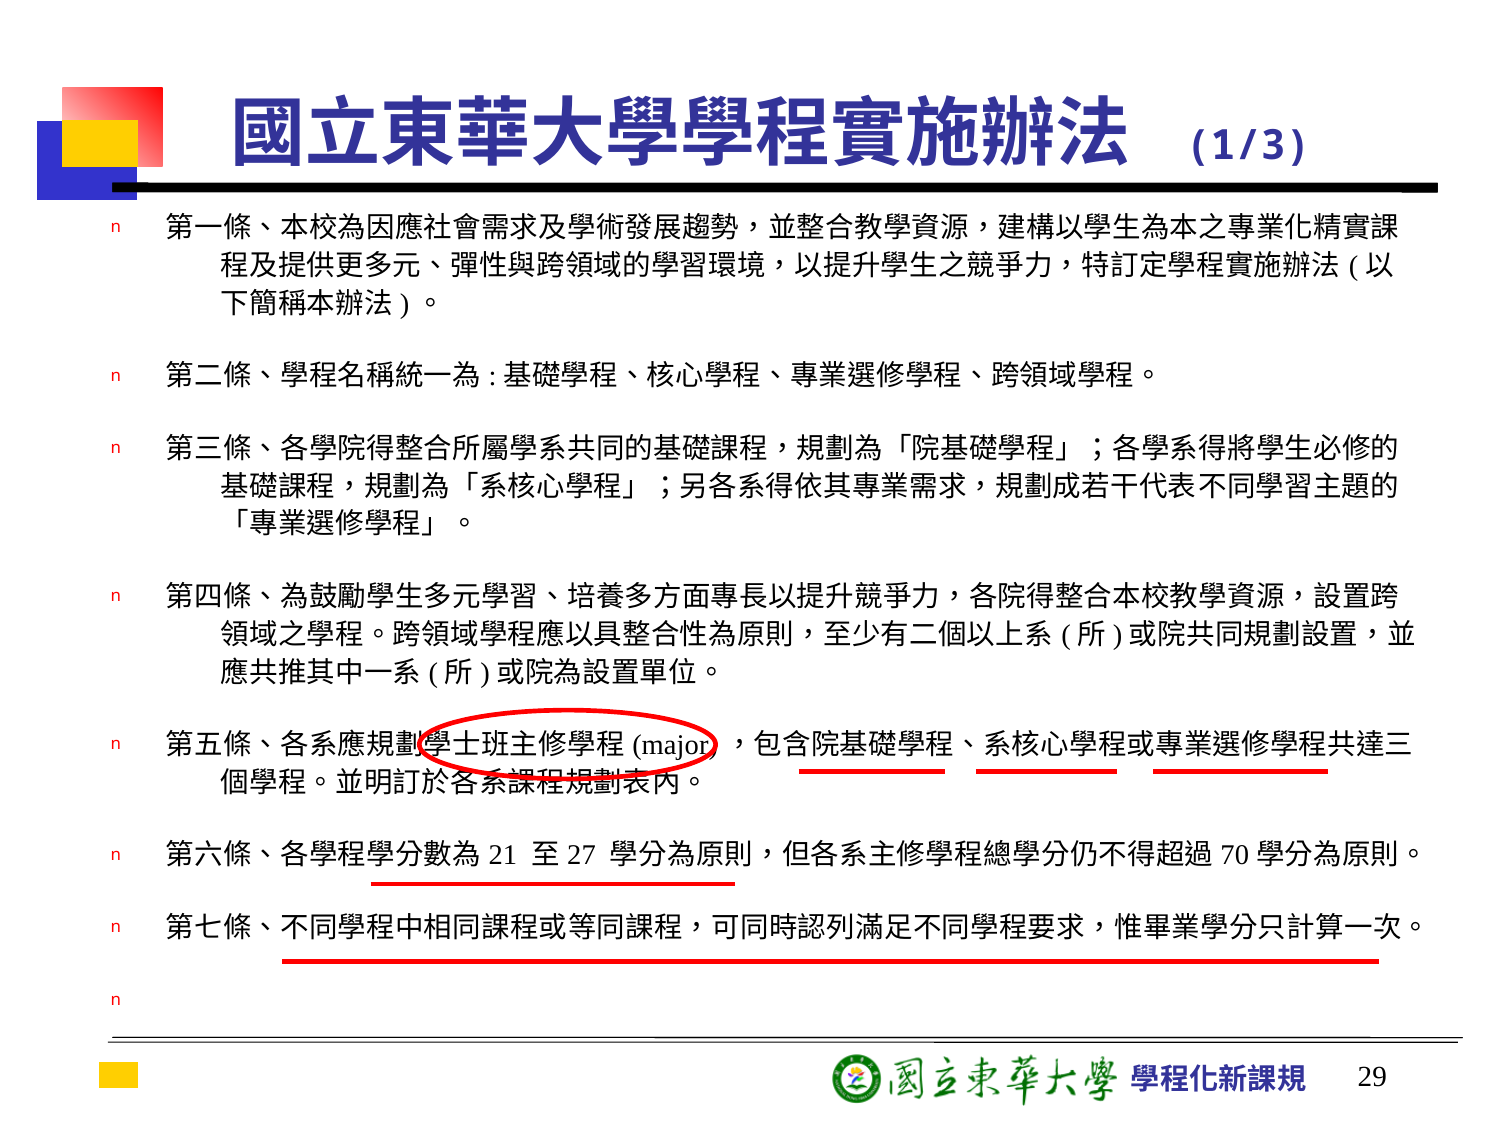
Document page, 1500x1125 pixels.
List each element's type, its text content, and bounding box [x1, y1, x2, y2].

title 國立東華大學學程實施辦法 (1/3) [173, 69, 1368, 182]
text_box 29 [1342, 1050, 1468, 1101]
list 第一條、本校為因應社會需求及學術發展趨勢，並整合教學資源，建構以學生為本之專業化精實課程及提供更多元、彈性與跨領域的學習環境，以提升學生之競爭力，特訂定學程實施辦法(以下簡稱本辦法)。 第二條、學程名稱統一為:基礎學程、核心學程、專業選修學程、跨領域學程。 第三條、各學院得整合所屬學系共同的基礎課程，規劃為「院基礎學程」；各學系得將學生必修的基礎課程，規劃為「系核心學程」；另各系得依其專業需求，規劃成若干代表不同學習主題的「專業選修學程」。 第四條、為鼓勵學生多元學習、培養多方面專長以提升競爭力，各院得整合本校教學資源，設置跨領域之學程。跨領域學程應以具整合性為原則，至少有二個以上系(所)或院共同規劃設置，並應共推其中一系(所)或院為設置單位。 第五條、各系應規劃學士班主修學程(major)，包含院基礎學程、系核心學程或專業選修學程共達三個學程。並明訂於各系課程規劃表內。 第六條、各學程學分數為21 至27 學分為原則，但各系主修學程總學分仍不得超過70學分為原則。 第七條、不同學程中相同課程或等同課程，可同時認列滿足不同學程要求，惟畢業學分只計算一次。 [95, 198, 1434, 1024]
